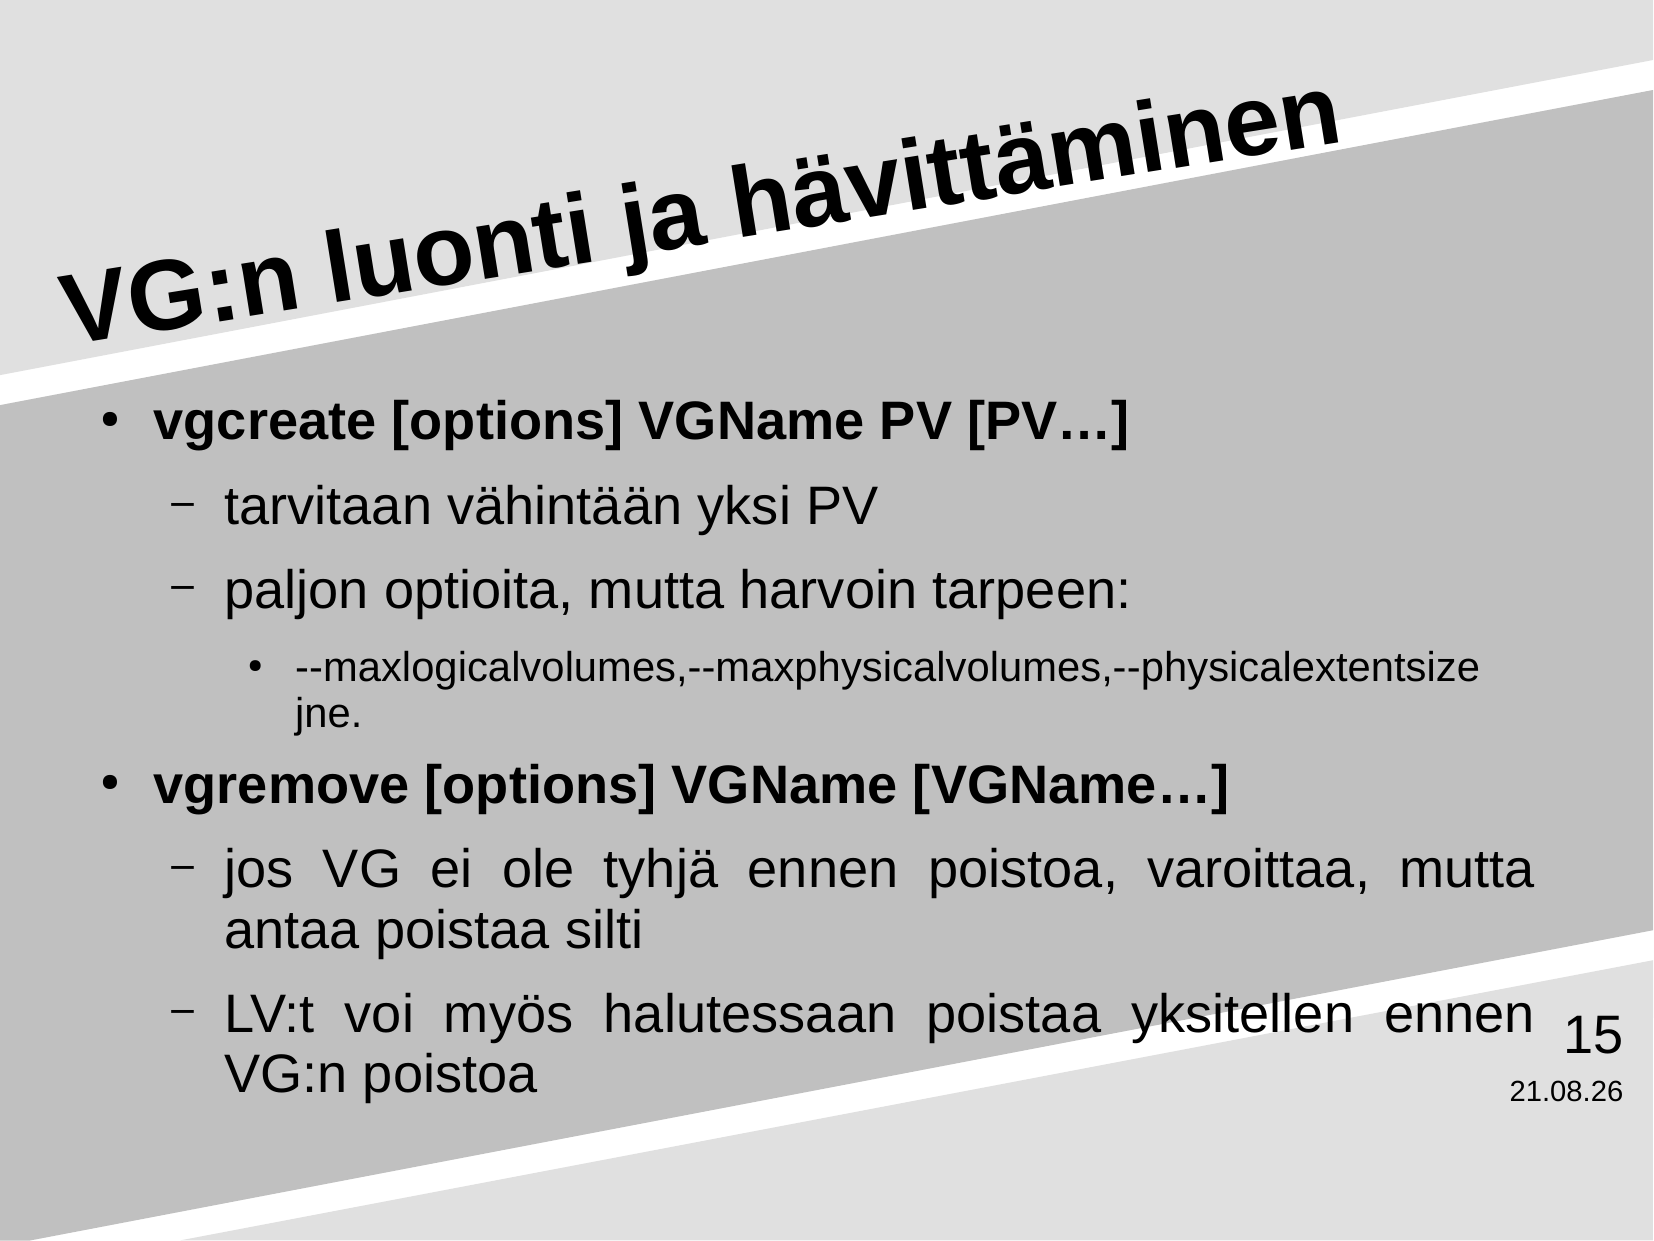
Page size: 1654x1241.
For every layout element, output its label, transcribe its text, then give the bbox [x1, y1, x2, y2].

title VG:n luonti ja hävittäminen [45, 0, 1567, 421]
list vgcreate [options] VGName PV [PV…] tarvitaan vähintään yksi PV paljon optioita, mutta harvoin tarpeen: --maxlogicalvolumes,--maxphysicalvolumes,--physicalextentsize jne. vgremove [options] VGName [VGName…] jos VG ei ole tyhjä ennen poistoa, varoittaa, mutta antaa poistaa silti LV:t voi myös halutessaan poistaa yksitellen ennen VG:n poistoa [82, 390, 1538, 1111]
